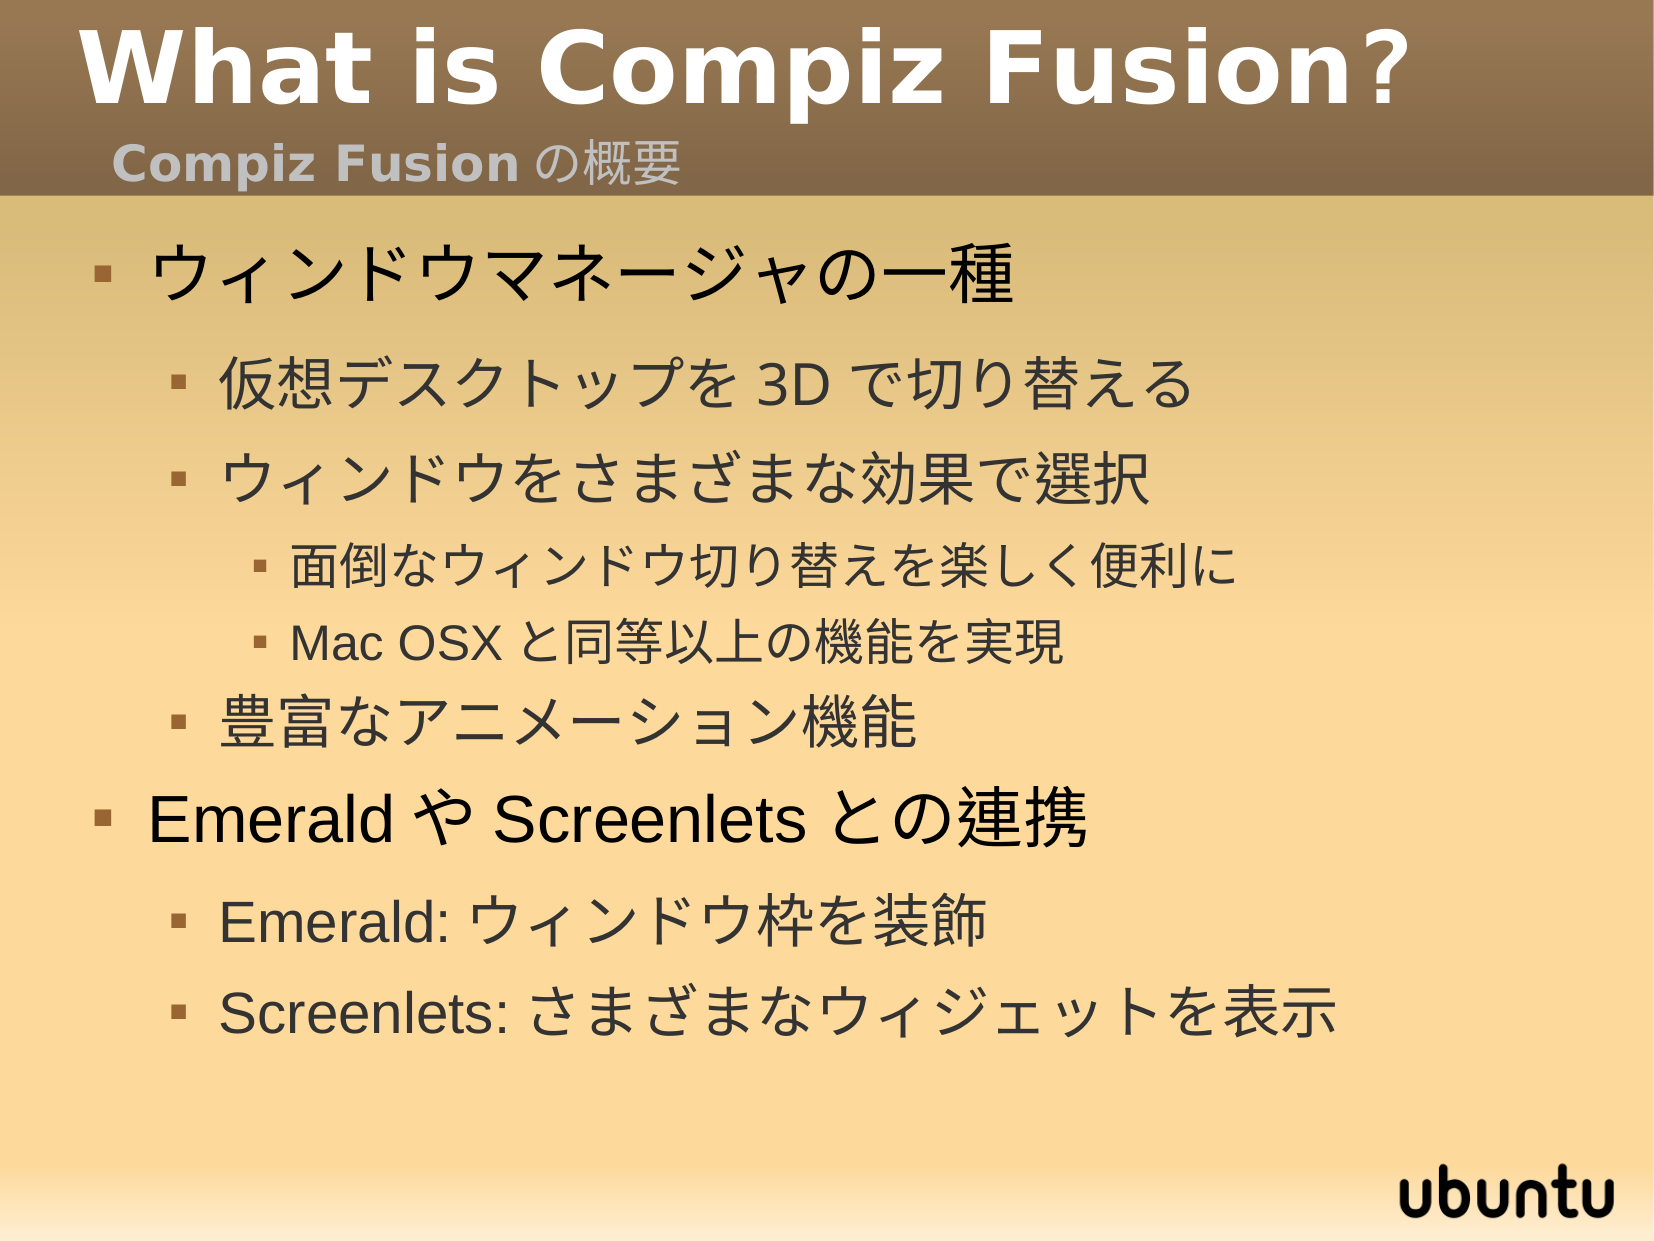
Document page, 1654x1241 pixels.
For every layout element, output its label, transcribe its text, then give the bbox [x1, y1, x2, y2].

list ウィンドウマネージャの一種 仮想デスクトップを3Dで切り替える ウィンドウをさまざまな効果で選択 面倒なウィンドウ切り替えを楽しく便利に Mac OSXと同等以上の機能を実現 豊富なアニメーション機能 EmeraldやScreenletsとの連携 Emerald:ウィンドウ枠を装飾 Screenlets:さまざまなウィジェットを表示 [76, 236, 1565, 1093]
title What is Compiz Fusion? Compiz Fusionの概要 [76, 7, 1566, 200]
picture [0, 0, 1654, 1241]
